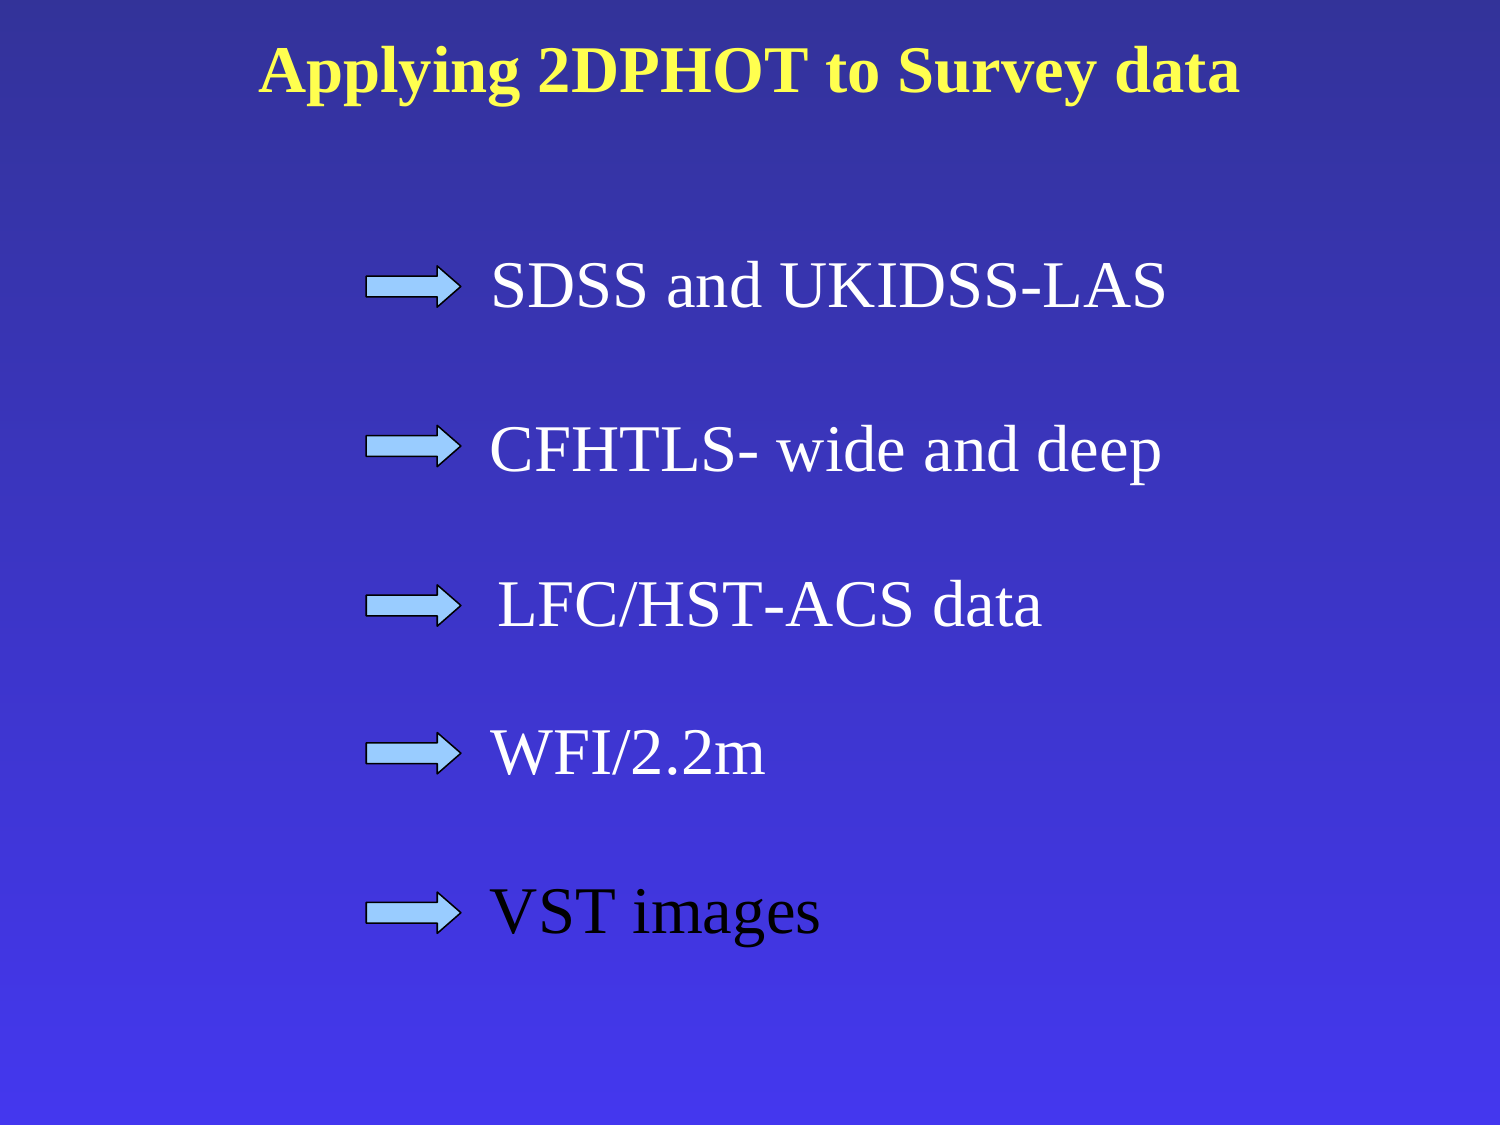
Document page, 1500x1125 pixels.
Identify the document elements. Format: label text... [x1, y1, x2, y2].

text_box [366, 265, 461, 308]
text_box WFI/2.2m [460, 697, 810, 810]
text_box LFC/HST-ACS data [443, 550, 1099, 662]
text_box [366, 584, 461, 627]
text_box [366, 732, 461, 774]
text_box VST images [460, 857, 869, 969]
text_box CFHTLS- wide and deep [472, 395, 1182, 507]
text_box [366, 892, 461, 934]
text_box [366, 425, 461, 467]
text_box Applying 2DPHOT to Survey data [159, 30, 1341, 114]
text_box SDSS and UKIDSS-LAS [442, 231, 1217, 343]
